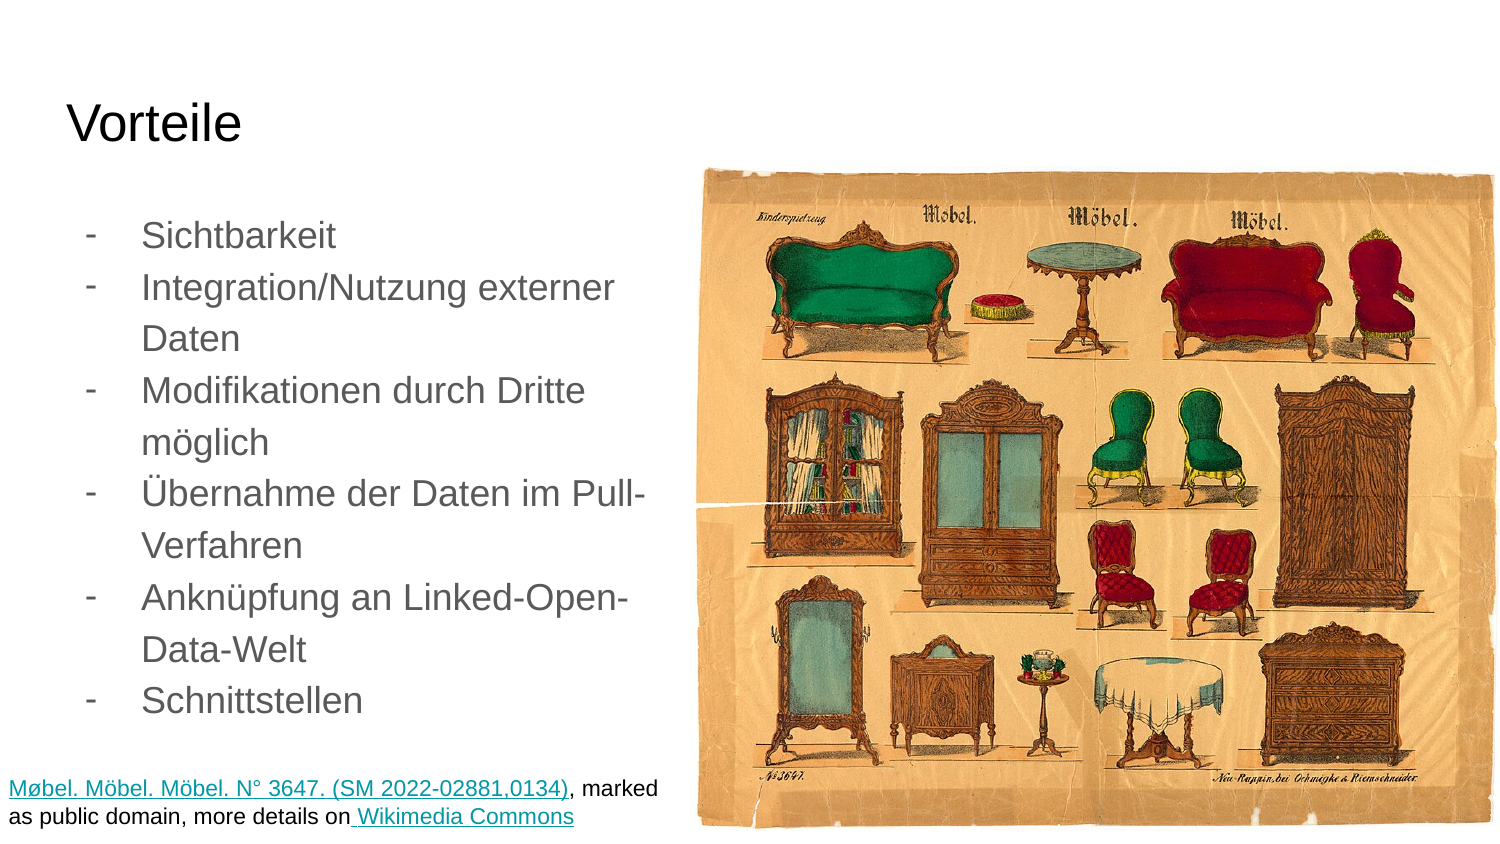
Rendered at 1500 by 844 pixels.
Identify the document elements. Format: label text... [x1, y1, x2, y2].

picture [691, 166, 1500, 832]
text_box Møbel. Möbel. Möbel. N° 3647. (SM 2022-02881,0134), marked as public domain, more details on Wikimedia Commons [0, 759, 693, 844]
list Sichtbarkeit Integration/Nutzung externer Daten Modifikationen durch Dritte möglich Übernahme der Daten im Pull-Verfahren Anknüpfung an Linked-Open-Data-Welt Schnittstellen [51, 189, 691, 750]
title Vorteile [51, 72, 1449, 167]
